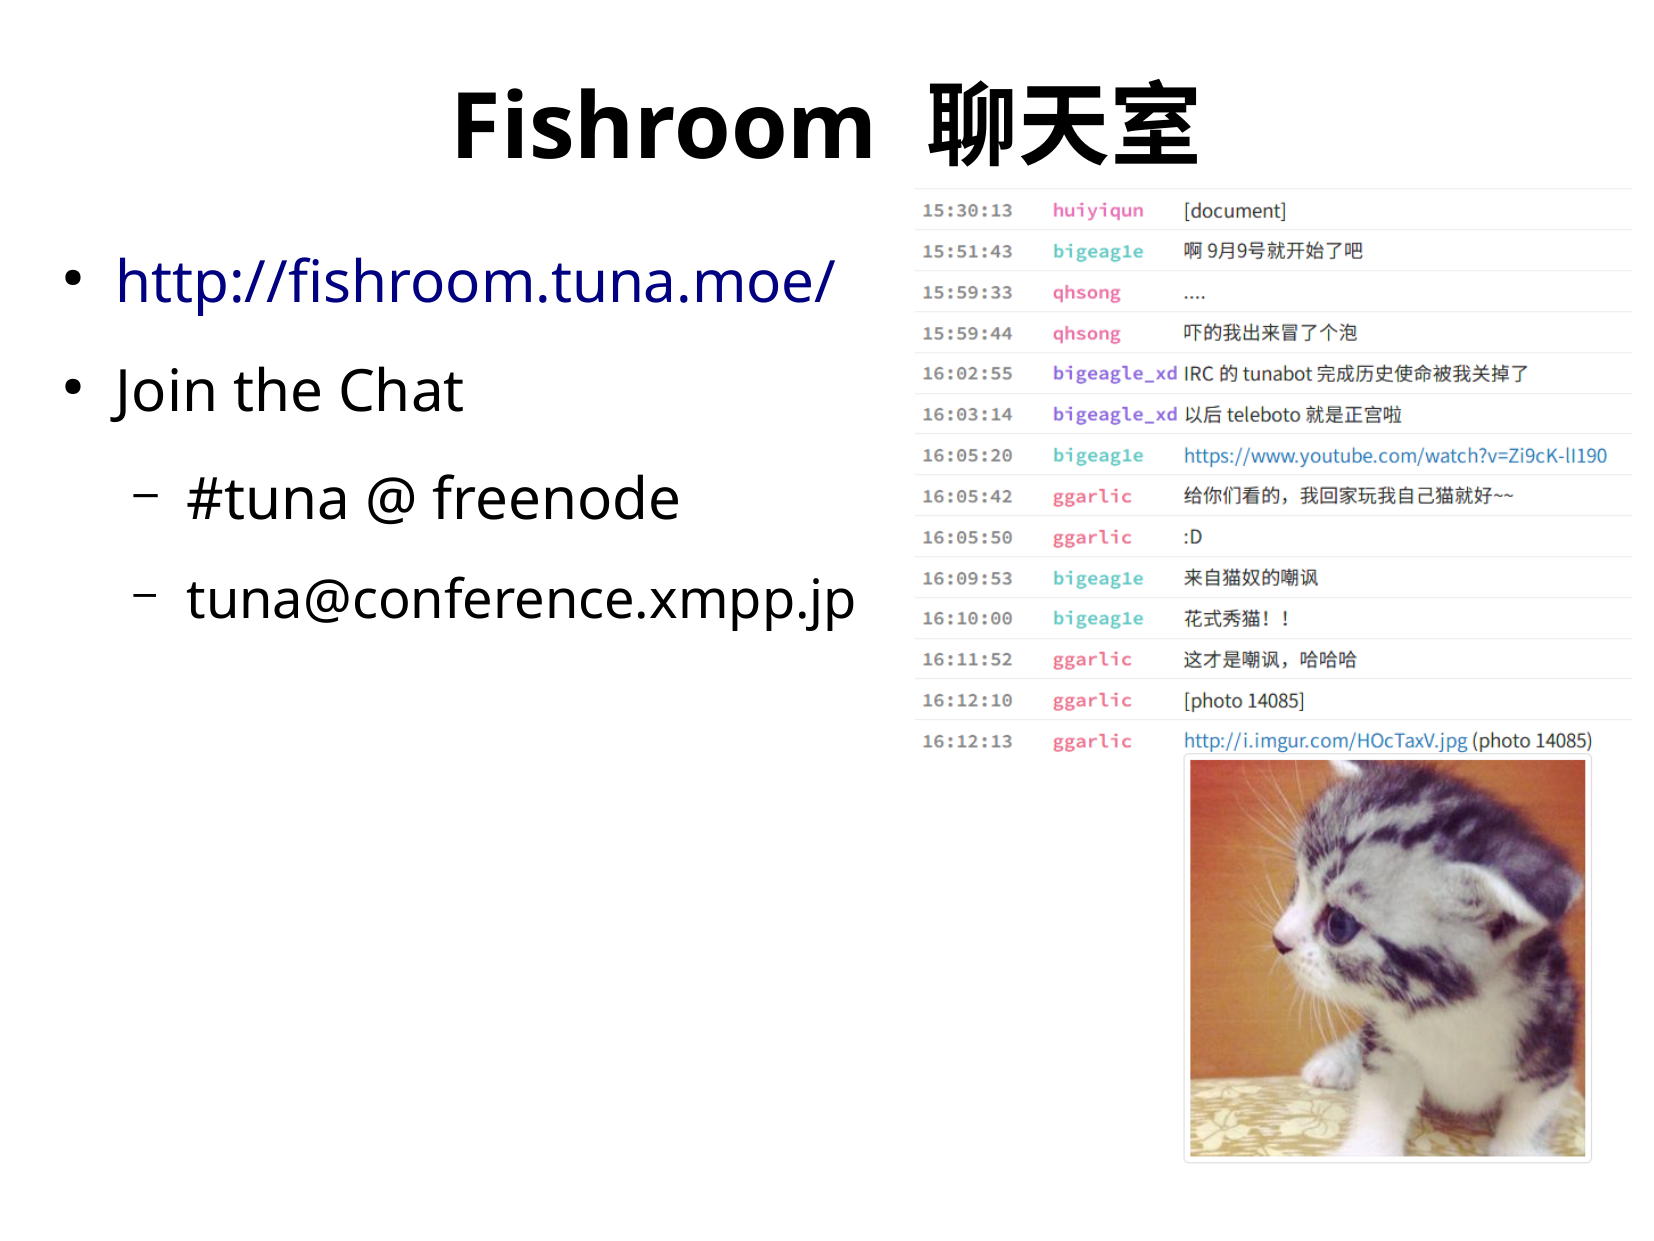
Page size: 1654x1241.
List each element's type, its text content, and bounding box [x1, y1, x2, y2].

picture [915, 179, 1632, 1186]
list http://fishroom.tuna.moe/ Join the Chat #tuna @ freenode tuna@conference.xmpp.jp [45, 240, 886, 1186]
title Fishroom 聊天室 [82, 15, 1571, 223]
